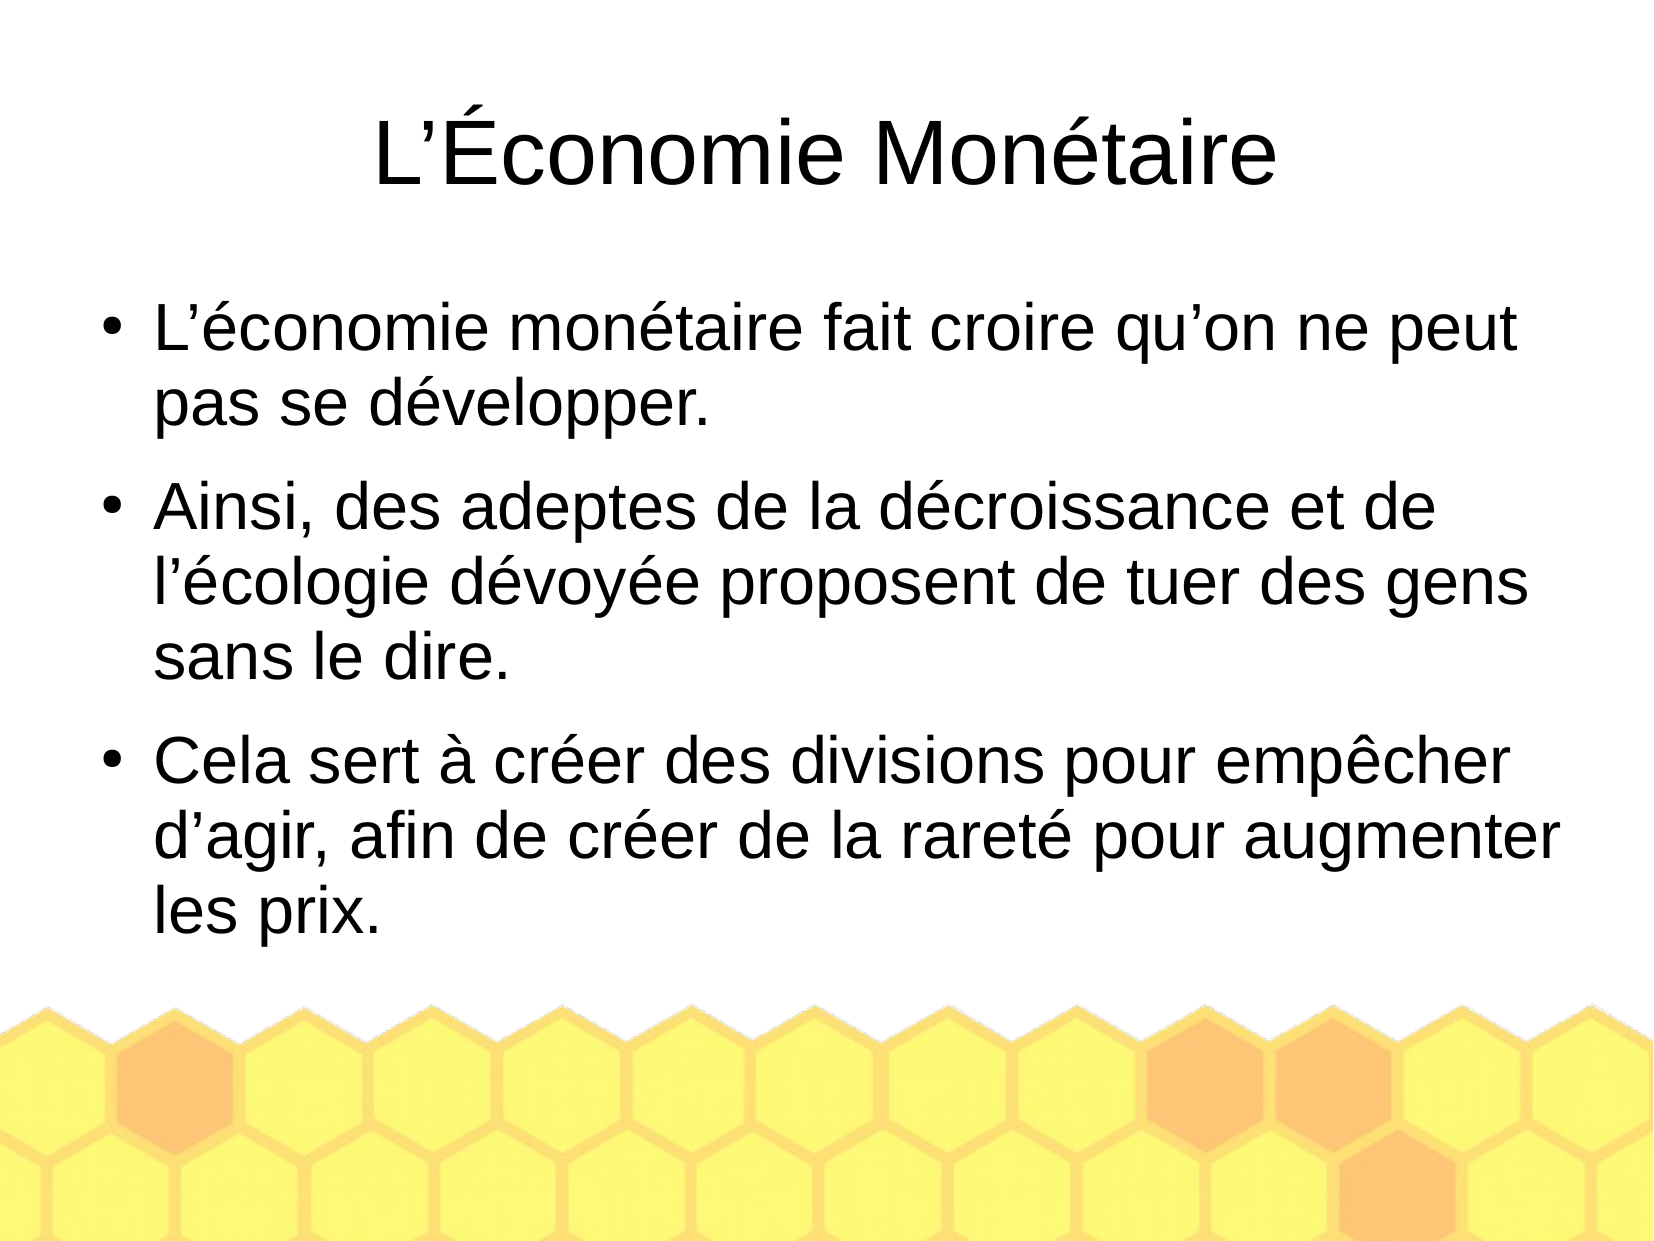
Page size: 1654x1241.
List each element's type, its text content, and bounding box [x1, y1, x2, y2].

picture [0, 1001, 1654, 1241]
list L’économie monétaire fait croire qu’on ne peut pas se développer. Ainsi, des adeptes de la décroissance et de l’écologie dévoyée proposent de tuer des gens sans le dire. Cela sert à créer des divisions pour empêcher d’agir, afin de créer de la rareté pour augmenter les prix. [82, 290, 1571, 1010]
title L’Économie Monétaire [82, 49, 1571, 257]
